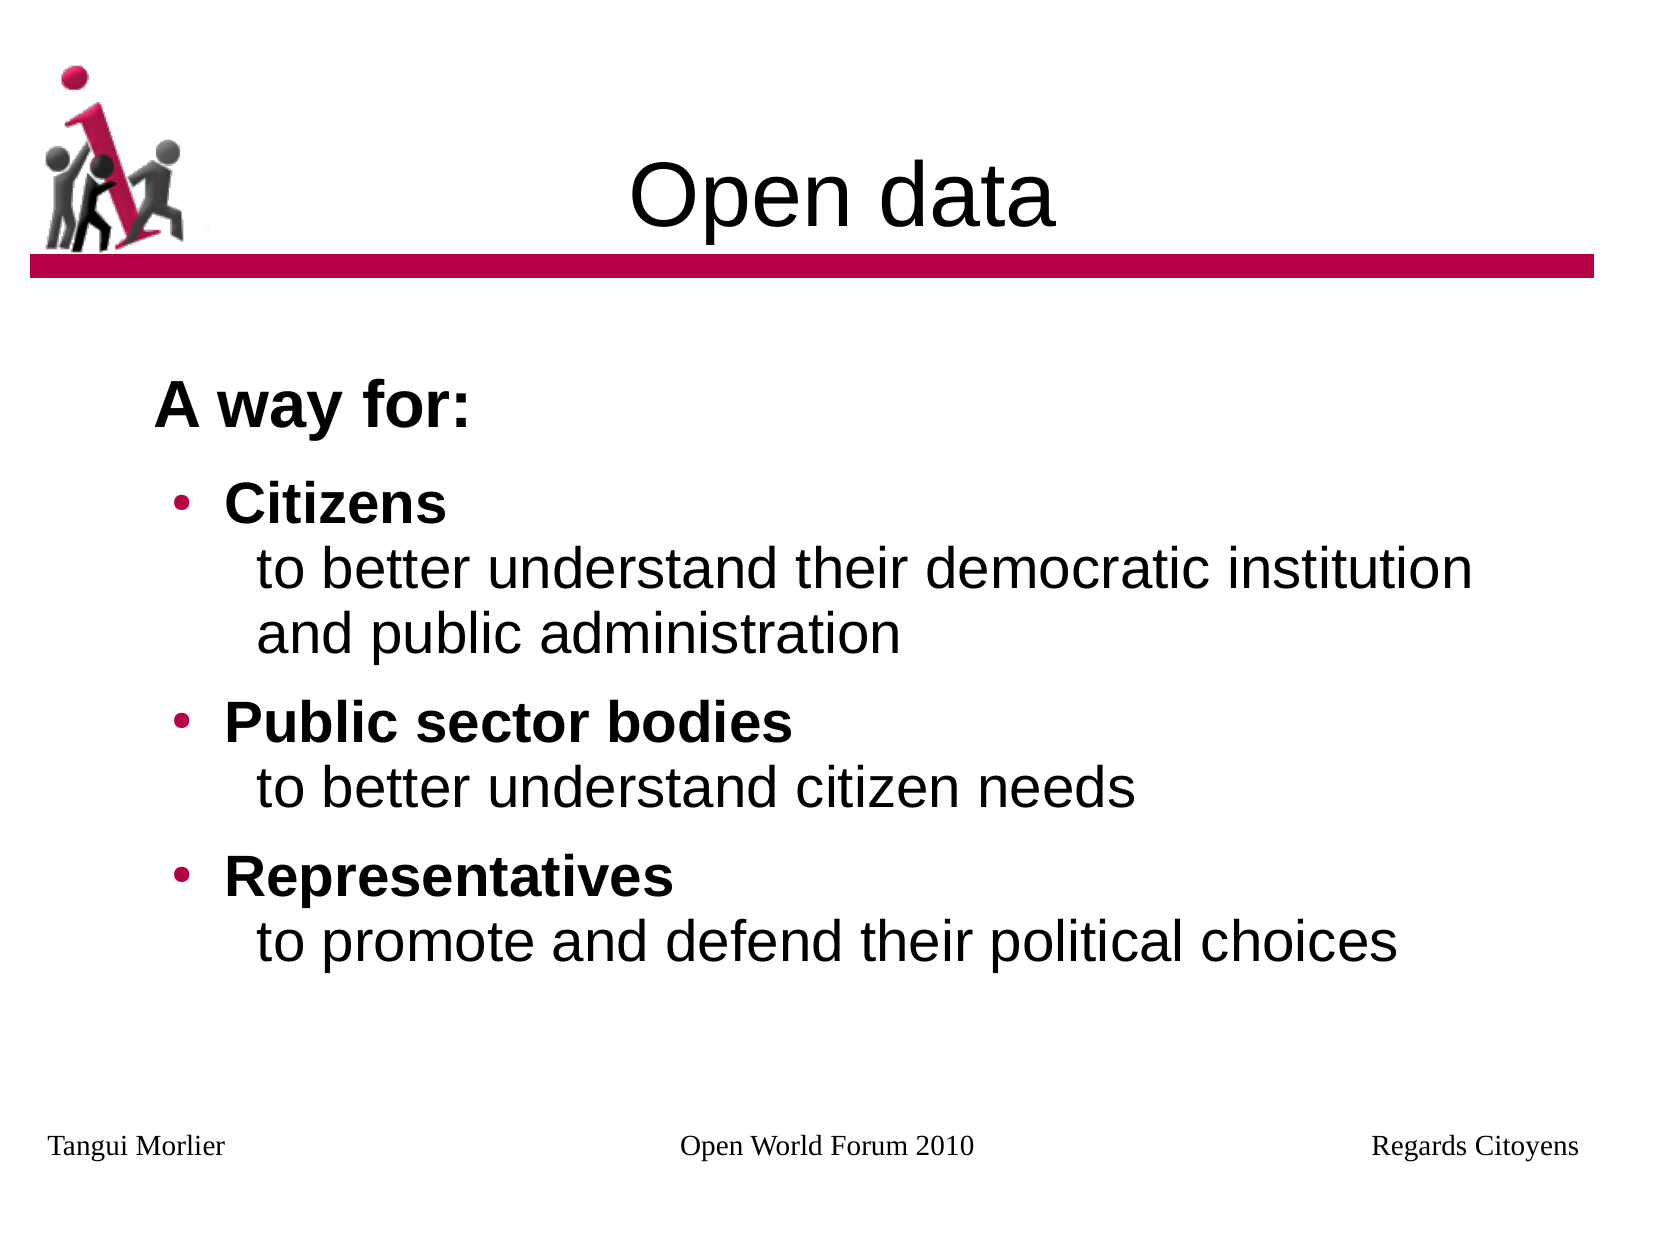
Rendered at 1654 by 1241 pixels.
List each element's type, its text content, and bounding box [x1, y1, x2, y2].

title Open data [82, 98, 1571, 291]
picture [29, 60, 210, 254]
list A way for: Citizens to better understand their democratic institution and public administration Public sector bodies to better understand citizen needs Representatives to promote and defend their political choices [82, 366, 1571, 1058]
